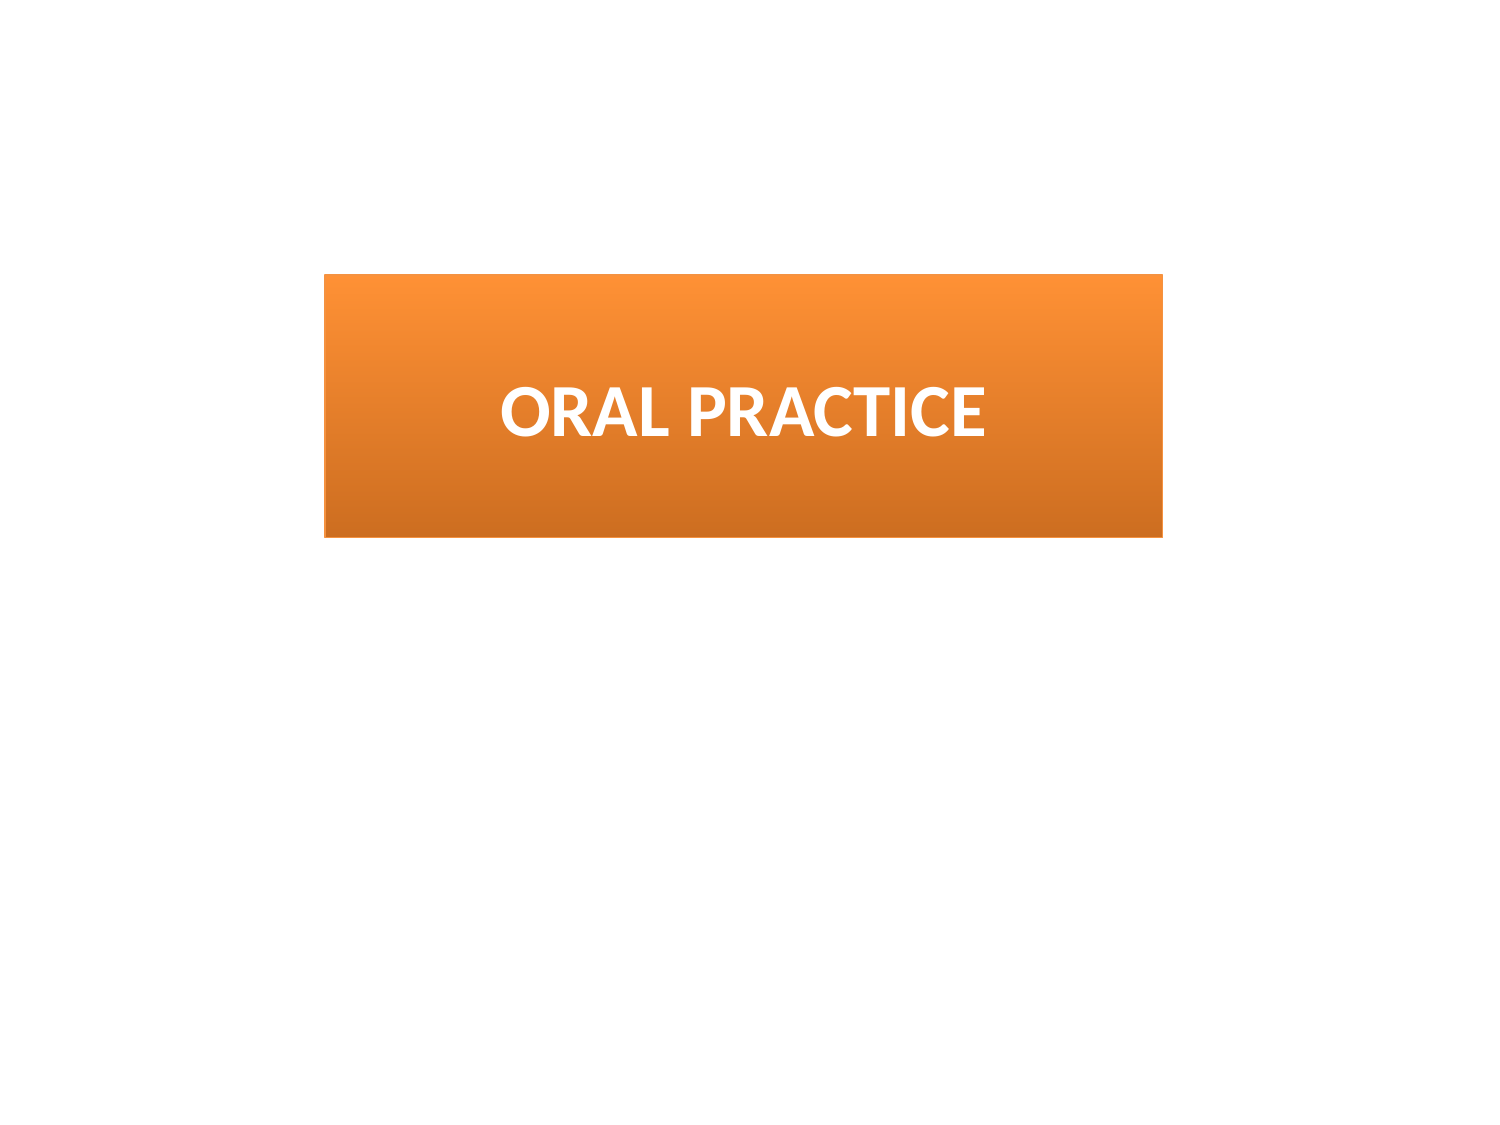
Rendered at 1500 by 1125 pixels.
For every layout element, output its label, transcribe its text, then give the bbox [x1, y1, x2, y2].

text_box ORAL PRACTICE [324, 275, 1163, 538]
